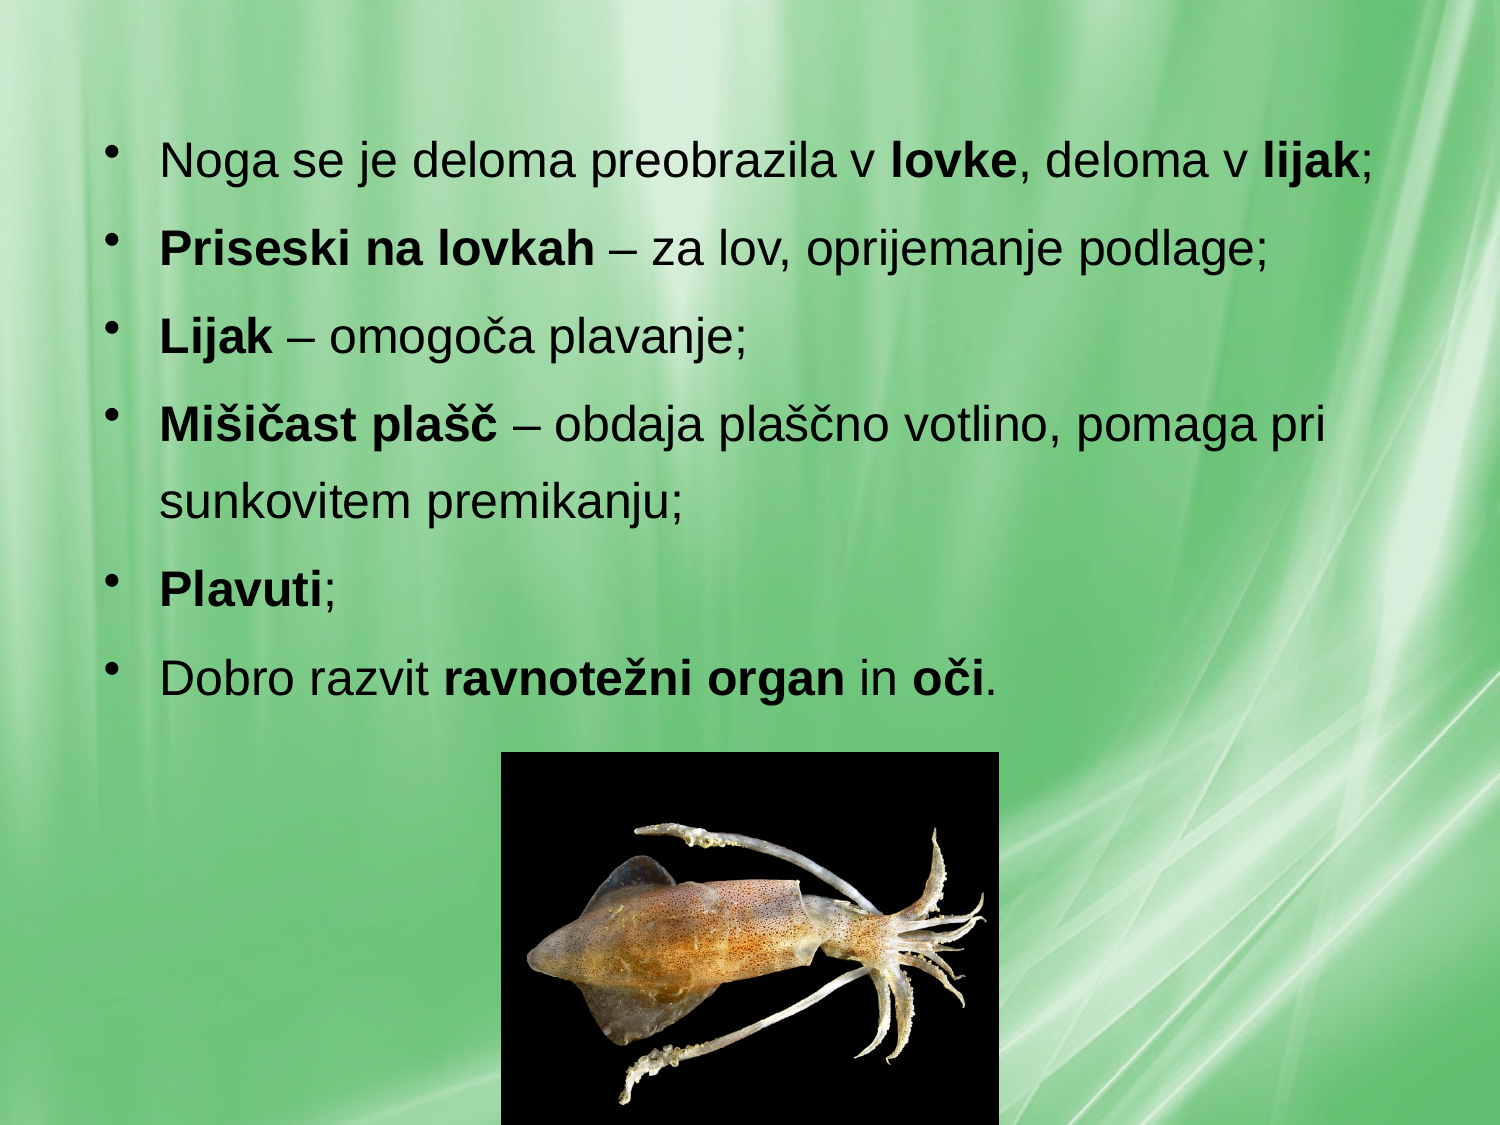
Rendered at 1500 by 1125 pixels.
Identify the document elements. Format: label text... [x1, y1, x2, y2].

list Noga se je deloma preobrazila v lovke, deloma v lijak; Priseski na lovkah – za lov, oprijemanje podlage; Lijak – omogoča plavanje; Mišičast plašč – obdaja plaščno votlino, pomaga pri sunkovitem premikanju; Plavuti; Dobro razvit ravnotežni organ in oči. [88, 101, 1439, 923]
picture [0, 0, 1500, 1125]
